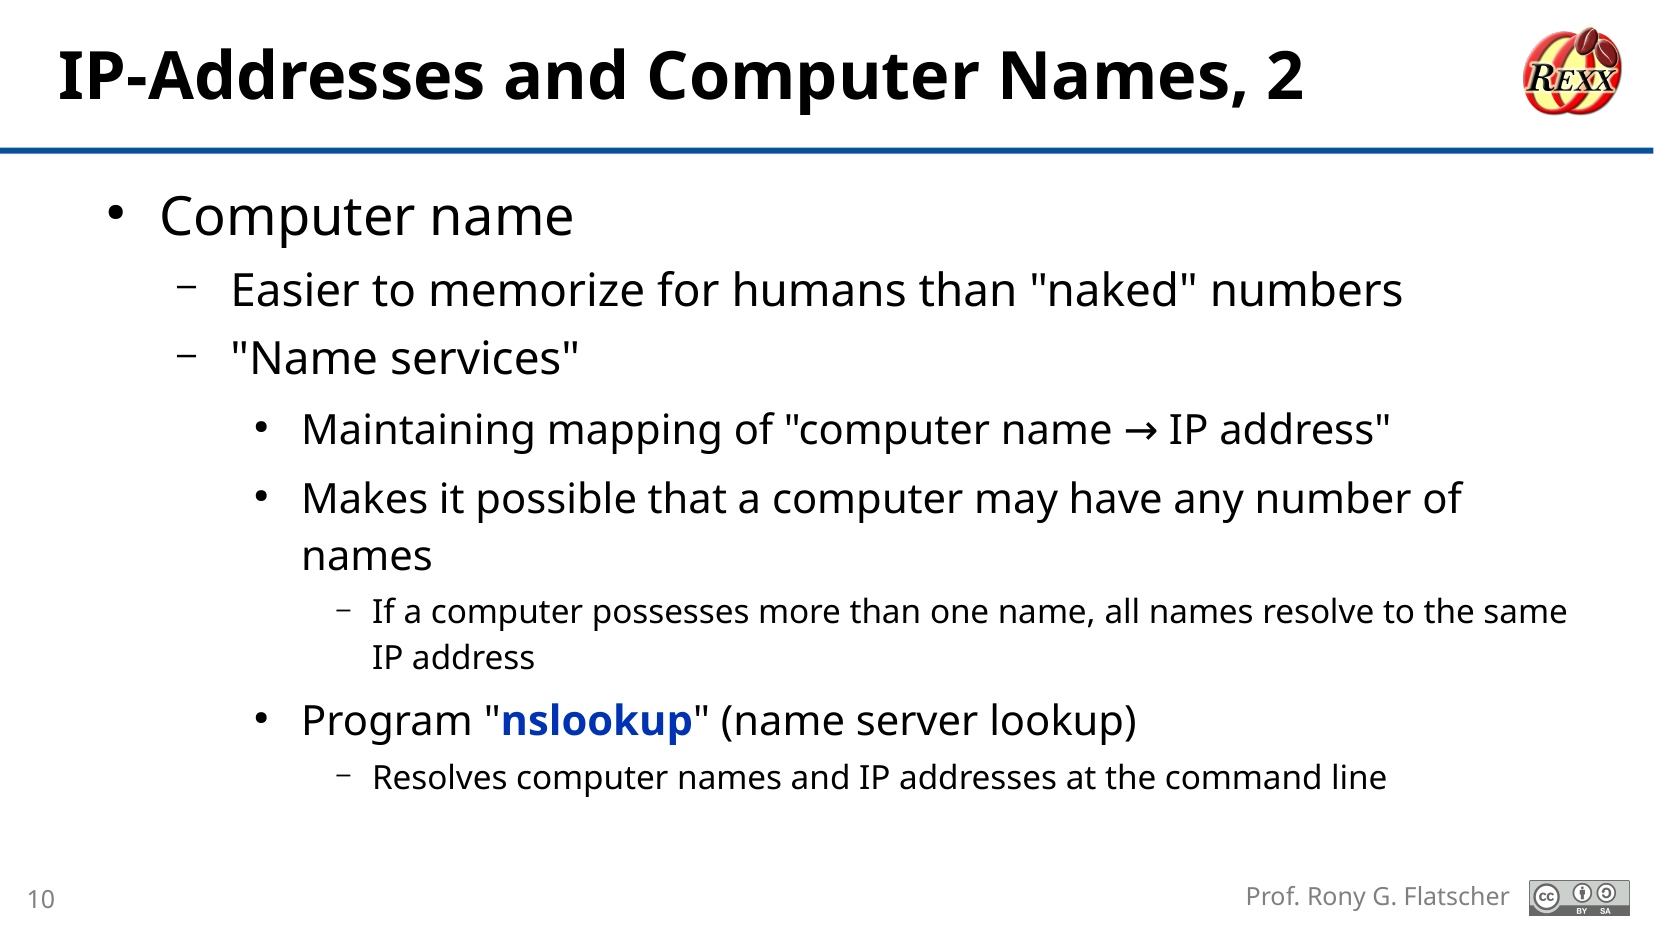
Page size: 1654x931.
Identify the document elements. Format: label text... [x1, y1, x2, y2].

list Computer name Easier to memorize for humans than "naked" numbers "Name services" Maintaining mapping of "computer name → IP address" Makes it possible that a computer may have any number of names If a computer possesses more than one name, all names resolve to the same IP address Program "nslookup" (name server lookup) Resolves computer names and IP addresses at the command line [88, 177, 1577, 857]
title IP-Addresses and Computer Names, 2 [0, 0, 1625, 148]
